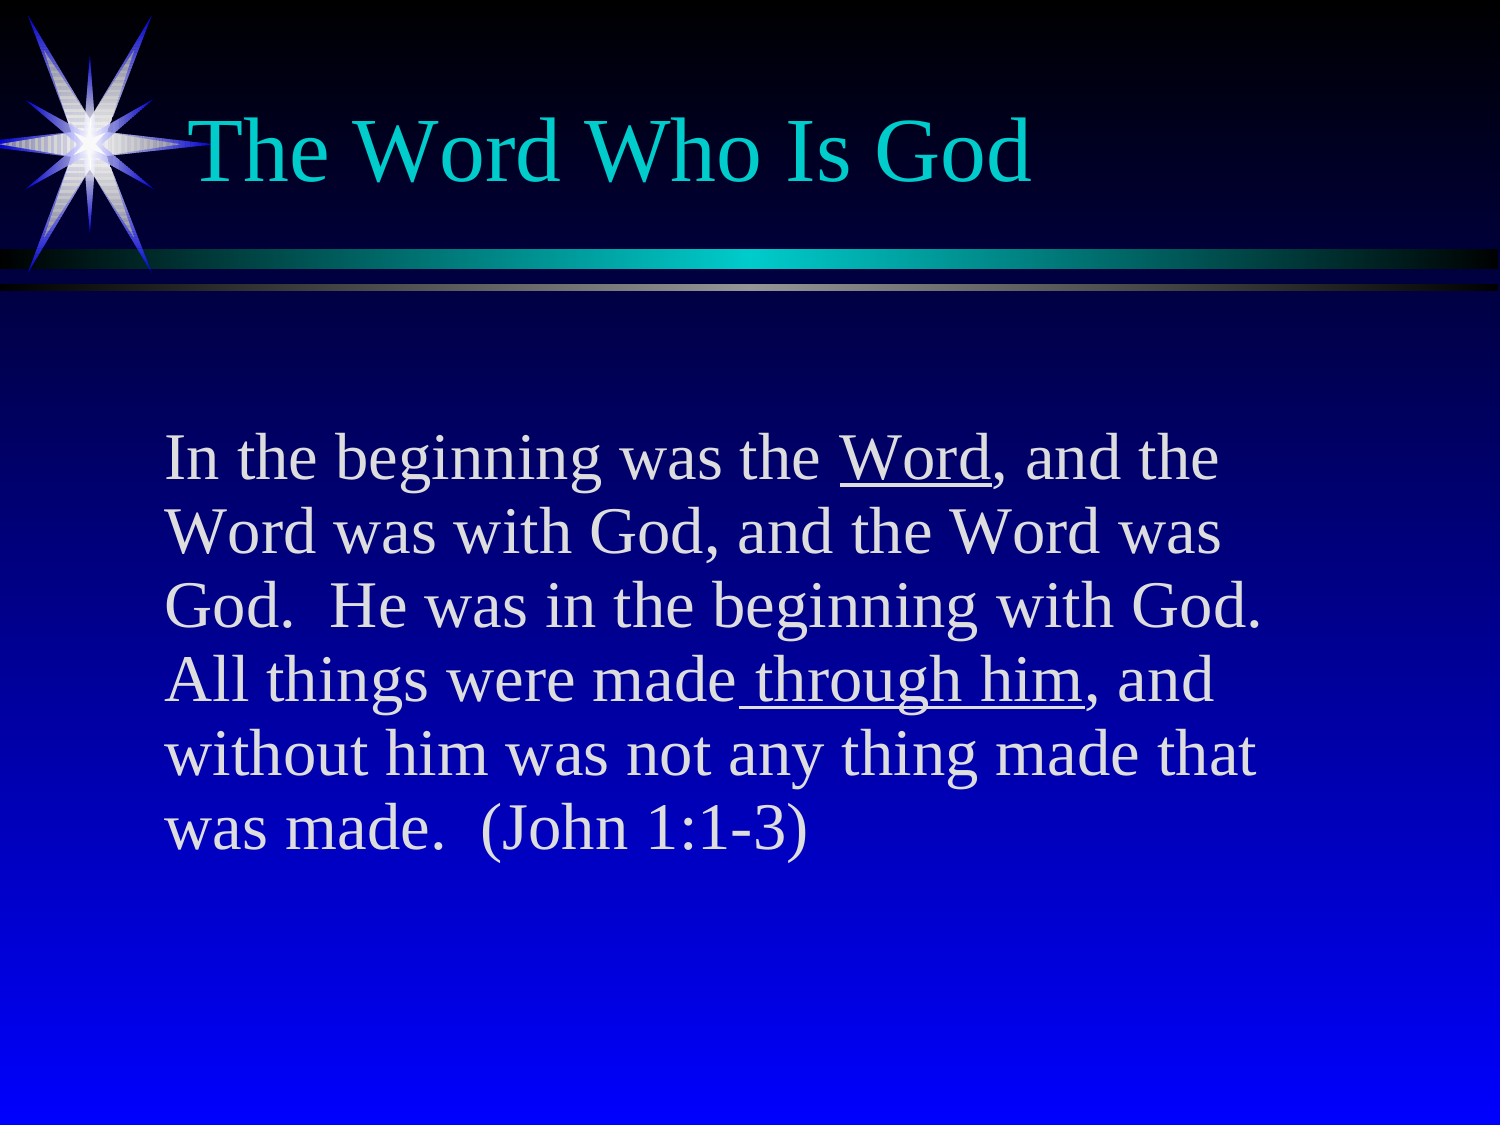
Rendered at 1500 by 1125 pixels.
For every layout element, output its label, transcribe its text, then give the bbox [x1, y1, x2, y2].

text_box 20 [131, 239, 141, 245]
text_box 20 [181, 140, 187, 148]
text_box 20 [131, 43, 142, 49]
title The Word Who Is God [187, 56, 1463, 244]
text_box In the beginning was the Word, and the Word was with God, and the Word was God. He was in the beginning with God. All things were made through him, and without him was not any thing made that was made. (John 1:1-3) [150, 412, 1313, 872]
text_box 20 [38, 239, 49, 245]
text_box 20 [134, 107, 138, 117]
text_box 20 [38, 43, 48, 49]
